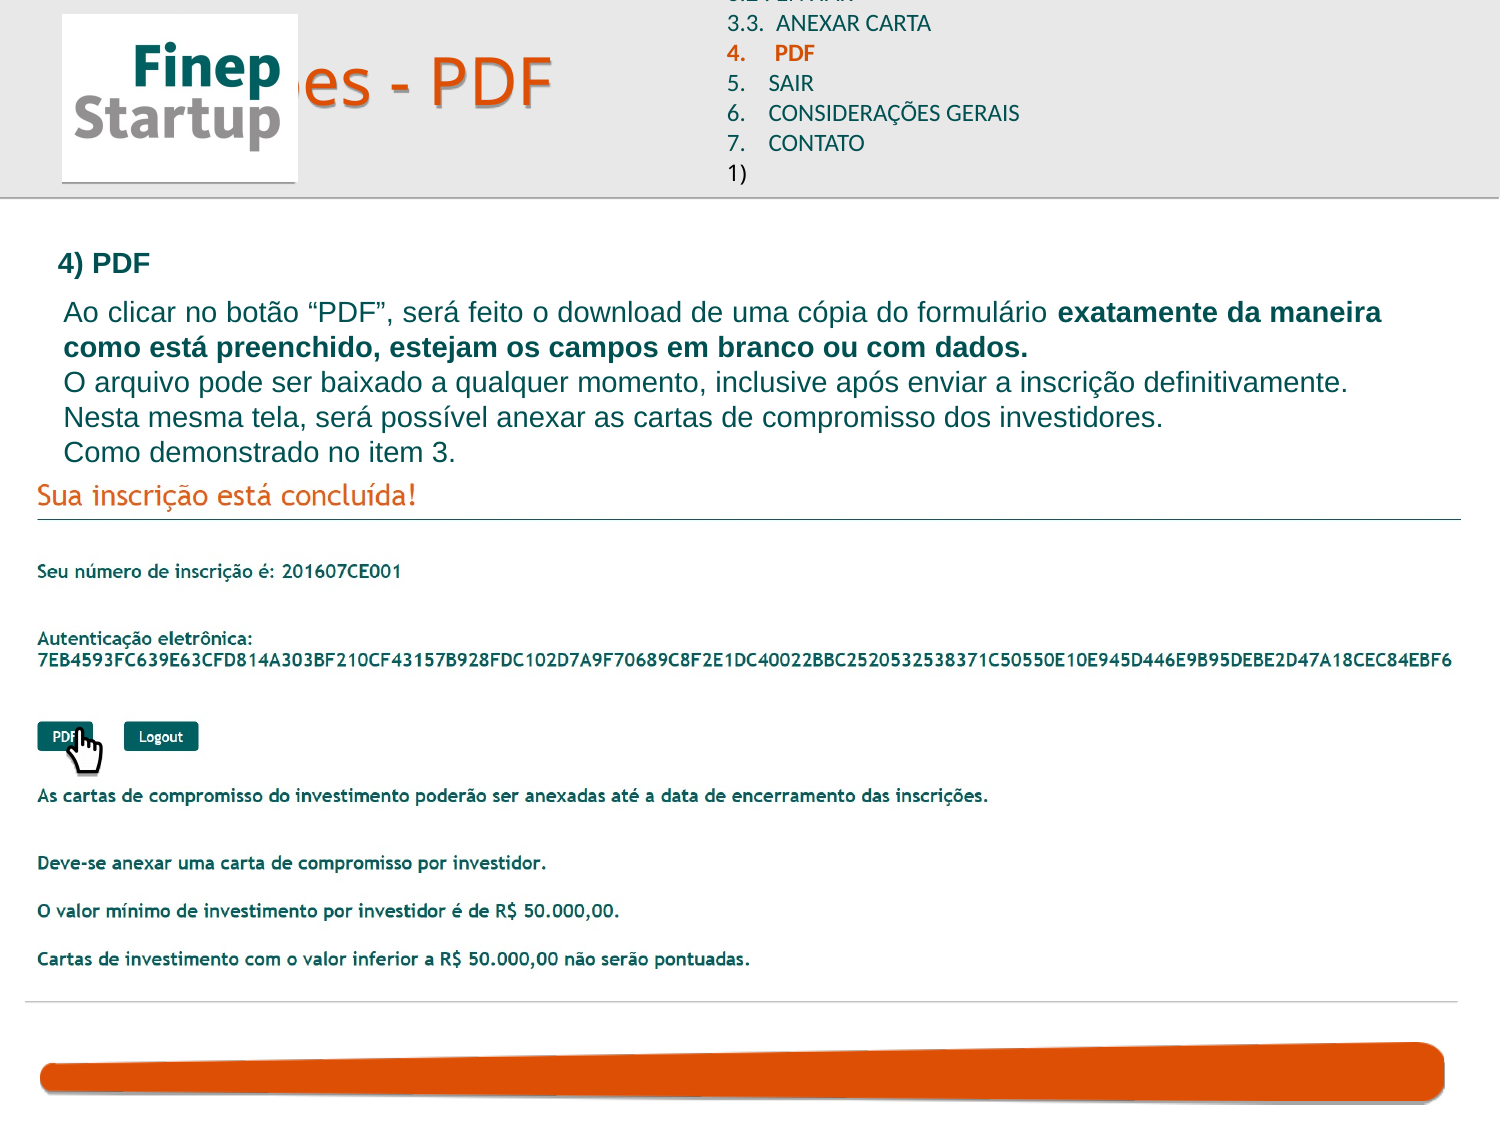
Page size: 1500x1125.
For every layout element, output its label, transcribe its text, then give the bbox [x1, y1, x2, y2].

text_box 1. 1º ACESSO 2. CADASTRO 3. BOTÕES DO FORMULÁRIO 3.1. SALVAR 3.2 . ENVIAR 3.3. ANEXAR CARTA 4. PDF 5. SAIR 6. CONSIDERAÇÕES GERAIS 7. CONTATO [712, 0, 1480, 195]
picture [25, 467, 1461, 1002]
picture [62, 14, 298, 182]
text_box 4) PDF [43, 237, 1118, 287]
text_box Ao clicar no botão “PDF”, será feito o download de uma cópia do formulário exatamente da maneira como está preenchido, estejam os campos em branco ou com dados. O arquivo pode ser baixado a qualquer momento, inclusive após enviar a inscrição definitivamente. Nesta mesma tela, será possível anexar as cartas de compromisso dos investidores. Como demonstrado no item 3. [48, 286, 1437, 467]
